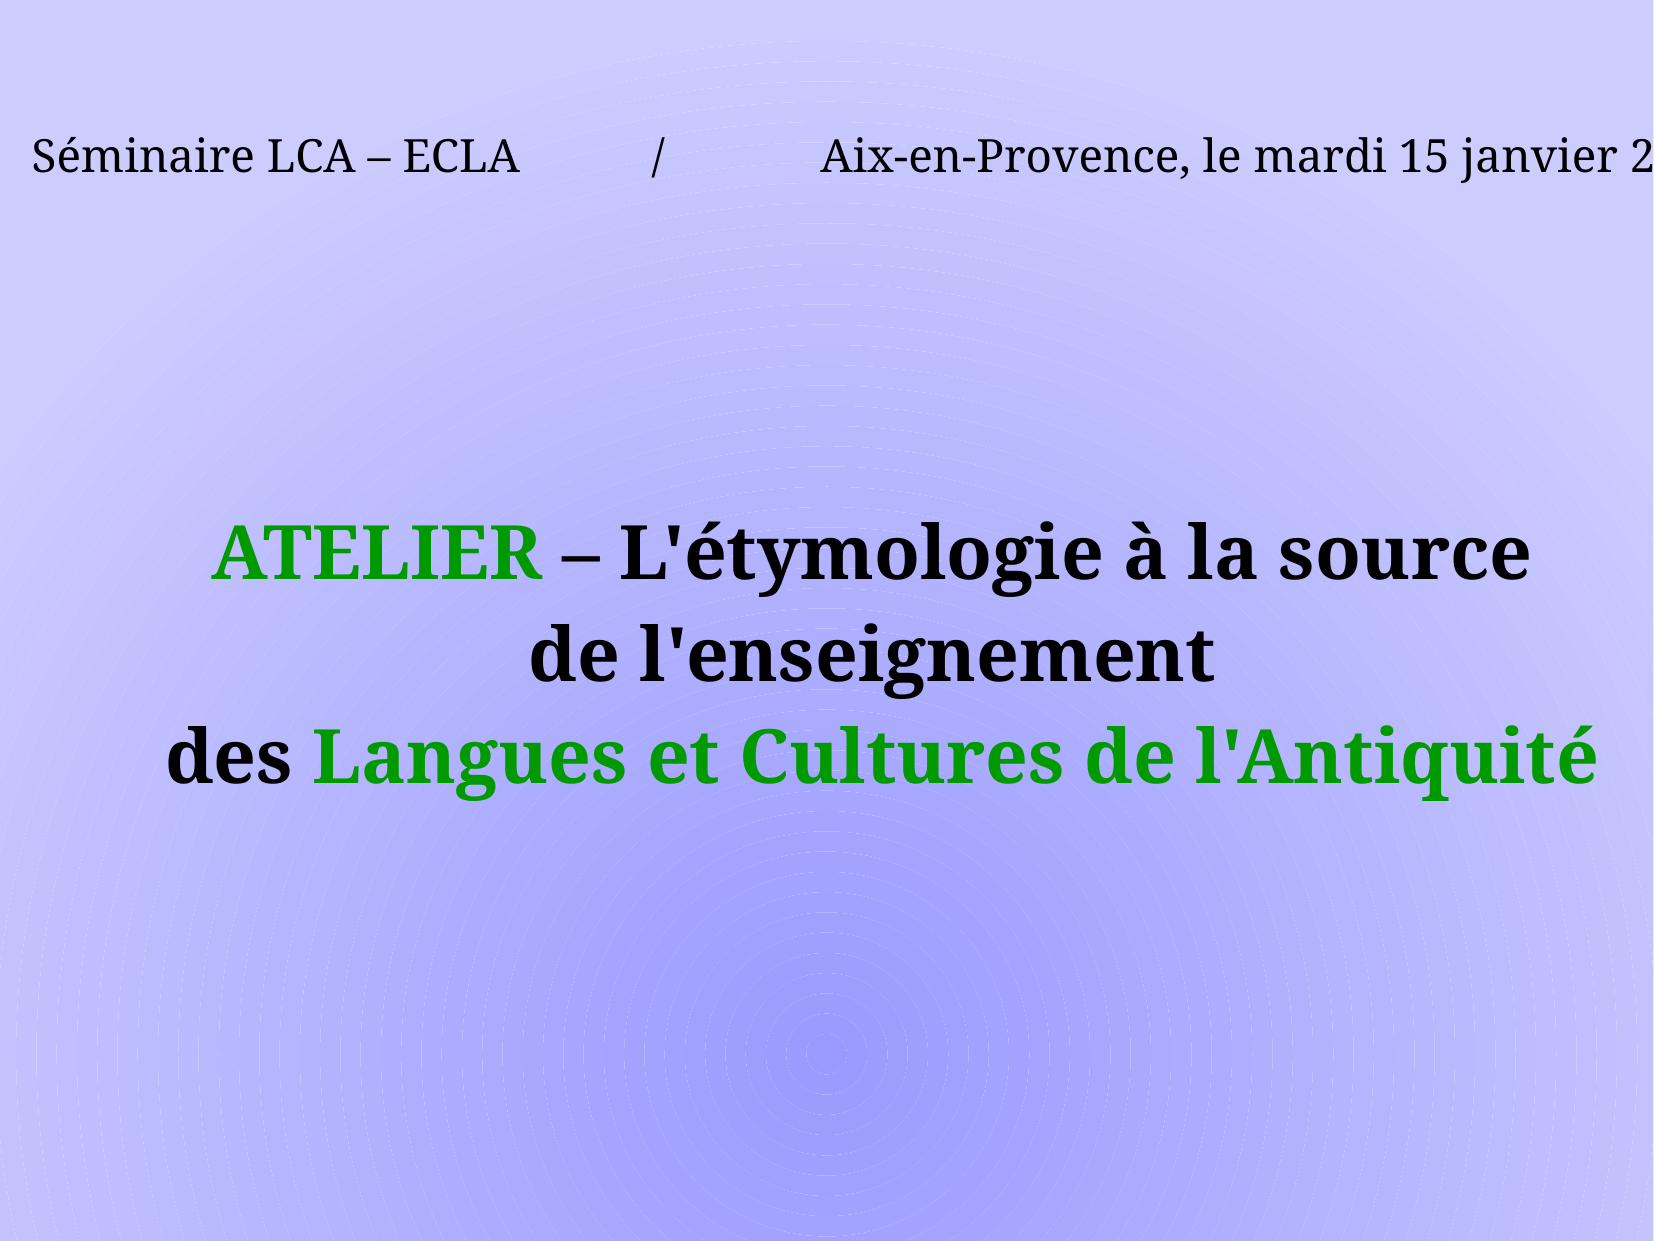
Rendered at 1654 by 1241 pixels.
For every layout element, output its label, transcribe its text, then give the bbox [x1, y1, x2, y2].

text_box Séminaire LCA – ECLA / Aix-en-Provence, le mardi 15 janvier 2019 ATELIER – L'étymologie à la source de l'enseignement des Langues et Cultures de l'Antiquité [16, 116, 1654, 803]
